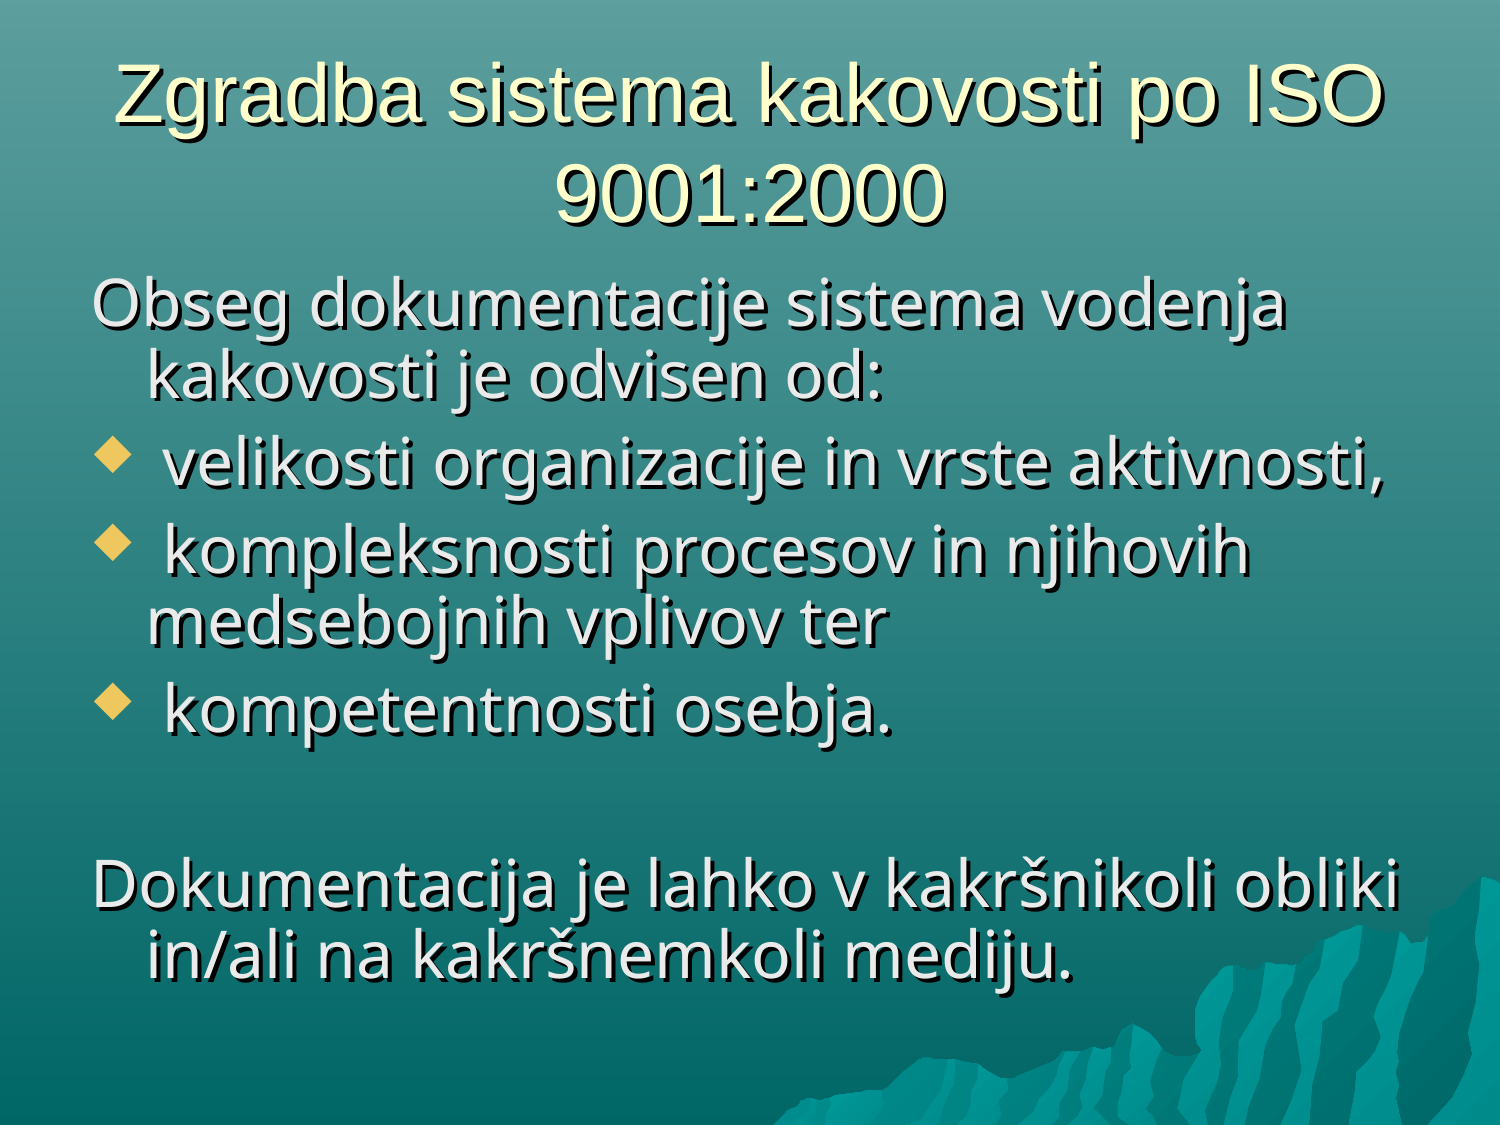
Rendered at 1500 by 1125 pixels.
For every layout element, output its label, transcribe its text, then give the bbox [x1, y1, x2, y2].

title Zgradba sistema kakovosti po ISO 9001:2000 [75, 31, 1426, 247]
list Obseg dokumentacije sistema vodenja kakovosti je odvisen od: velikosti organizacije in vrste aktivnosti, kompleksnosti procesov in njihovih medsebojnih vplivov ter kompetentnosti osebja. Dokumentacija je lahko v kakršnikoli obliki in/ali na kakršnemkoli mediju. [75, 262, 1426, 1009]
